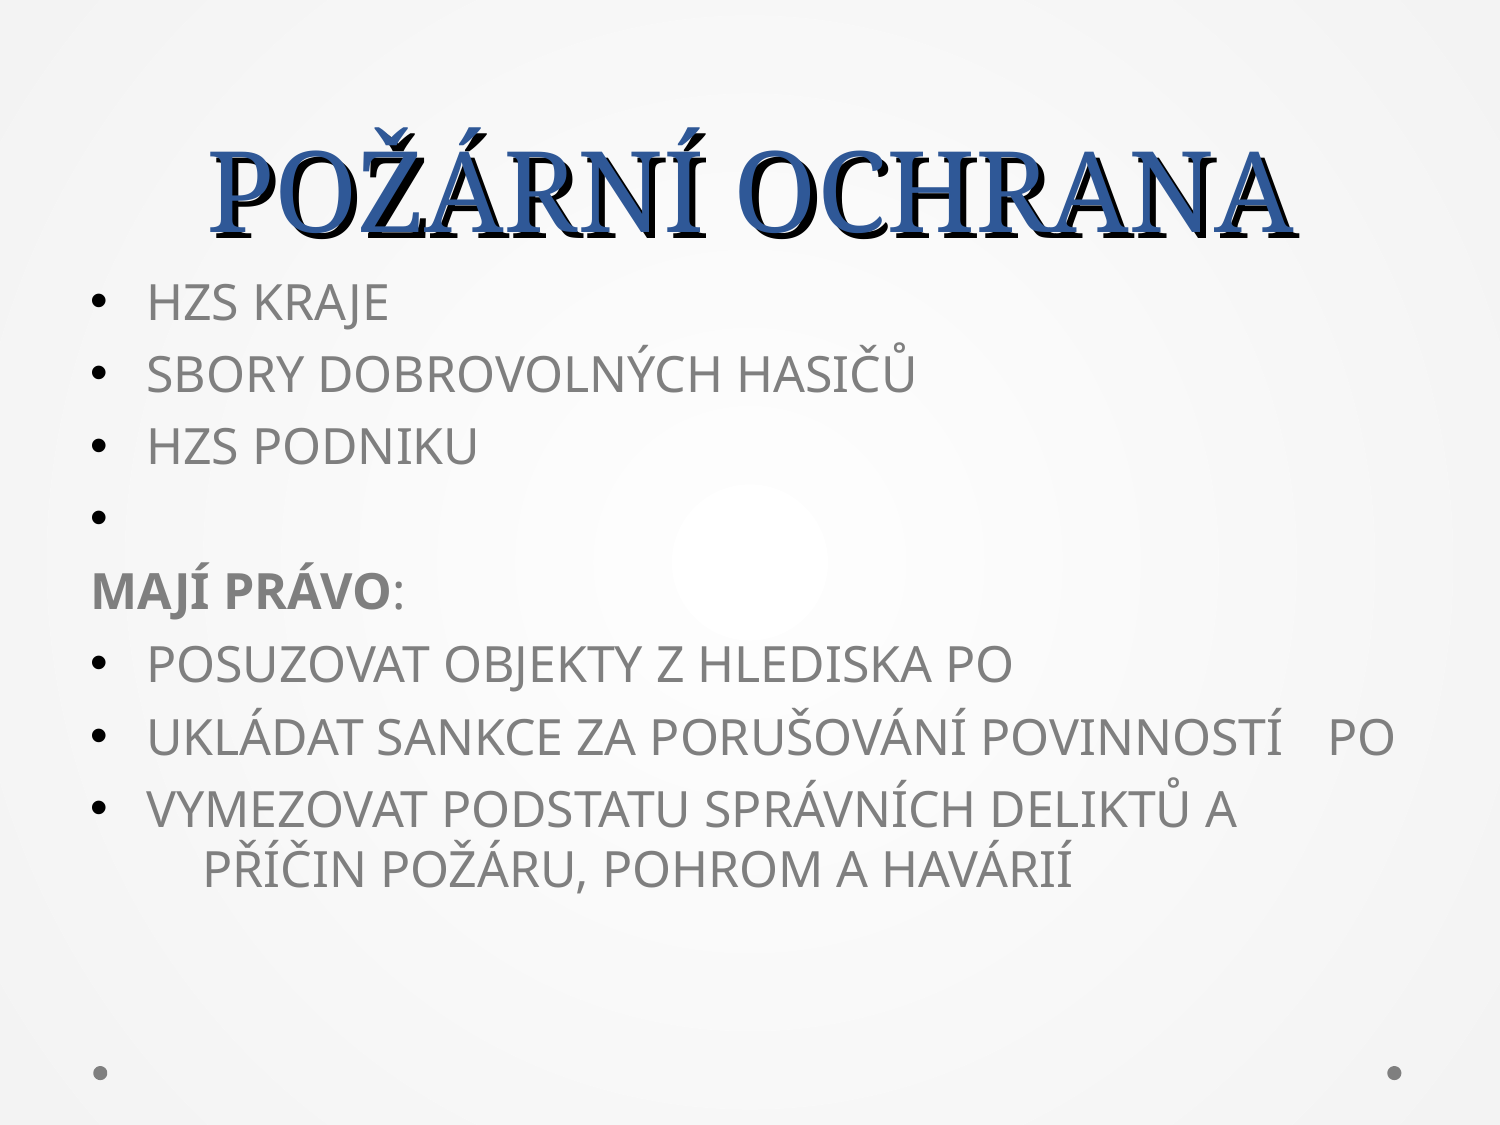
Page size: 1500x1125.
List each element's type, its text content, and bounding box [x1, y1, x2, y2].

list HZS KRAJE SBORY DOBROVOLNÝCH HASIČŮ HZS PODNIKU MAJÍ PRÁVO: POSUZOVAT OBJEKTY Z HLEDISKA PO UKLÁDAT SANKCE ZA PORUŠOVÁNÍ POVINNOSTÍ PO VYMEZOVAT PODSTATU SPRÁVNÍCH DELIKTŮ A PŘÍČIN POŽÁRU, POHROM A HAVÁRIÍ [75, 262, 1426, 1005]
title POŽÁRNÍ OCHRANA [75, 0, 1426, 262]
